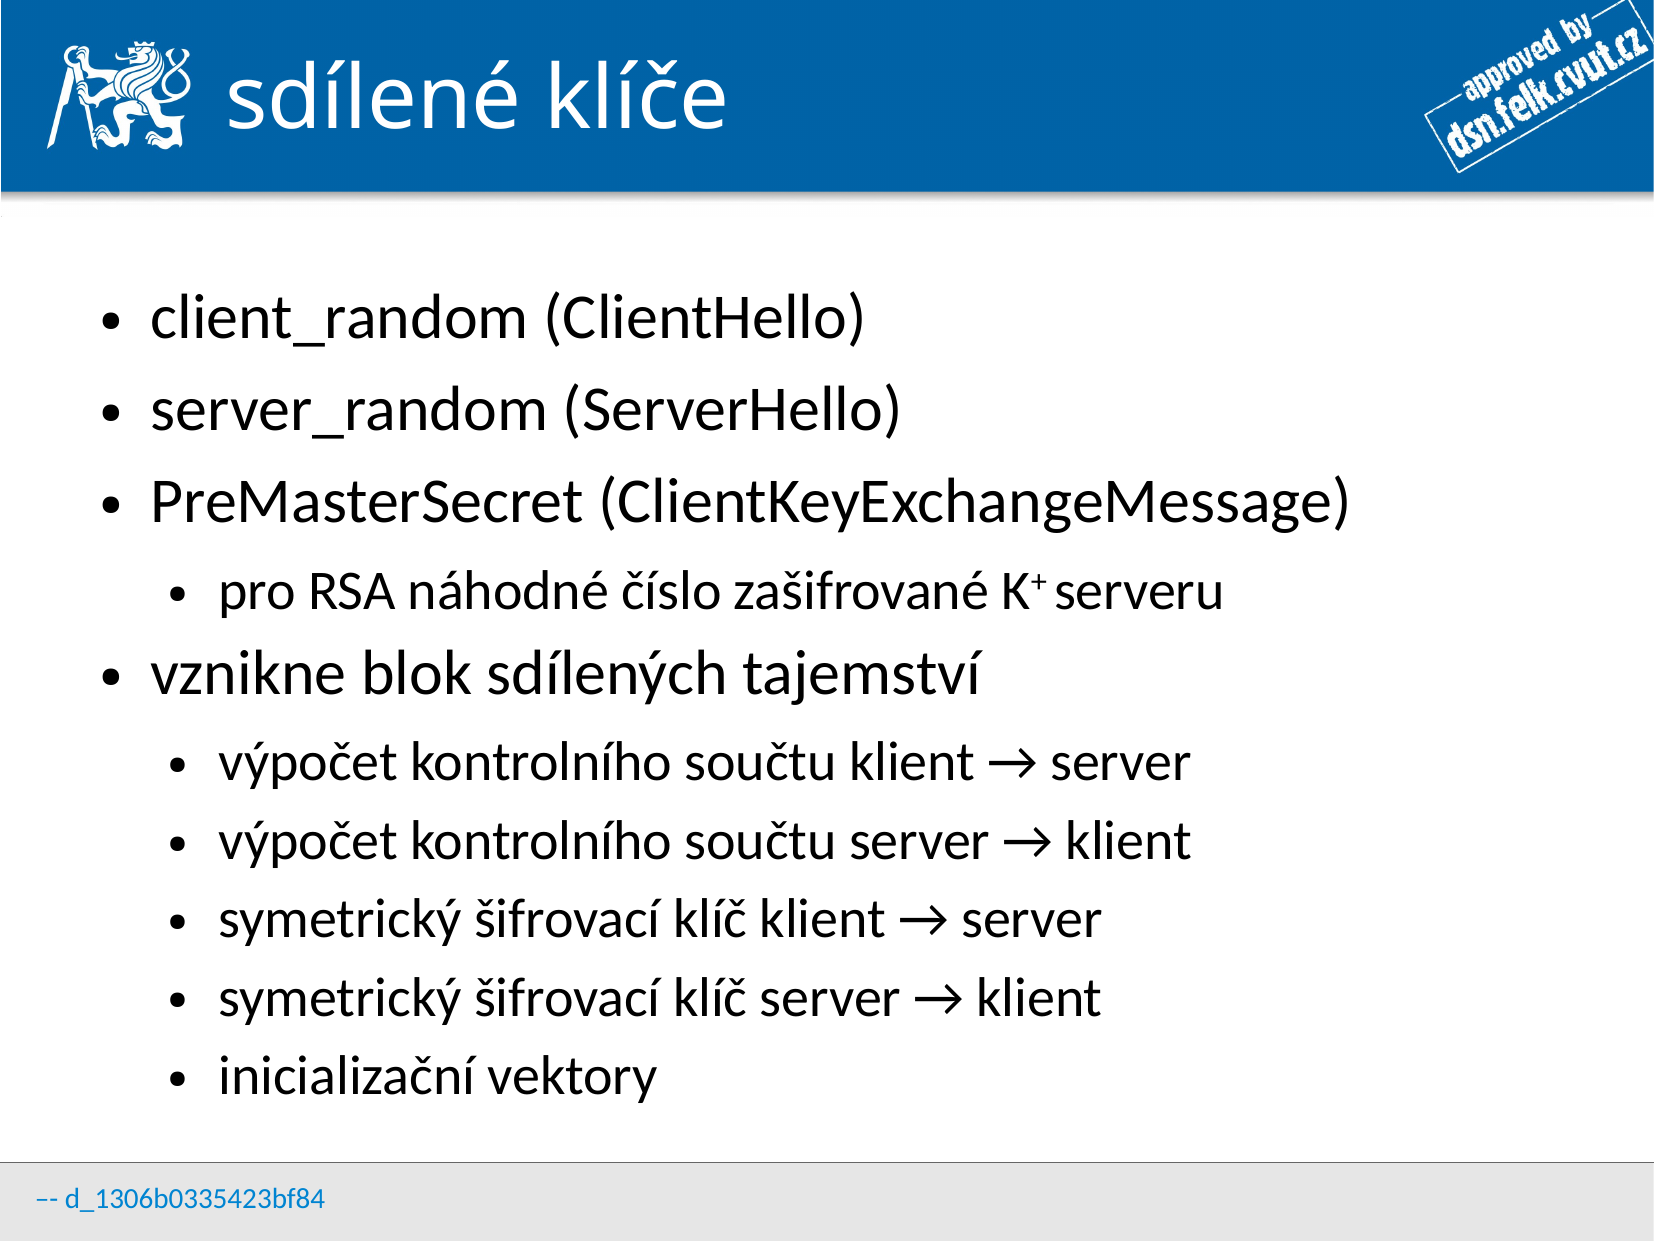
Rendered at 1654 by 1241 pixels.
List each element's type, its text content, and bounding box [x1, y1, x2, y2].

list client_random (ClientHello) server_random (ServerHello) PreMasterSecret (ClientKeyExchangeMessage) pro RSA náhodné číslo zašifrované K+ serveru vznikne blok sdílených tajemství výpočet kontrolního součtu klient → server výpočet kontrolního součtu server → klient symetrický šifrovací klíč klient → server symetrický šifrovací klíč server → klient inicializační vektory [82, 290, 1625, 1109]
title sdílené klíče [225, 0, 1426, 188]
picture [1, 0, 1654, 217]
